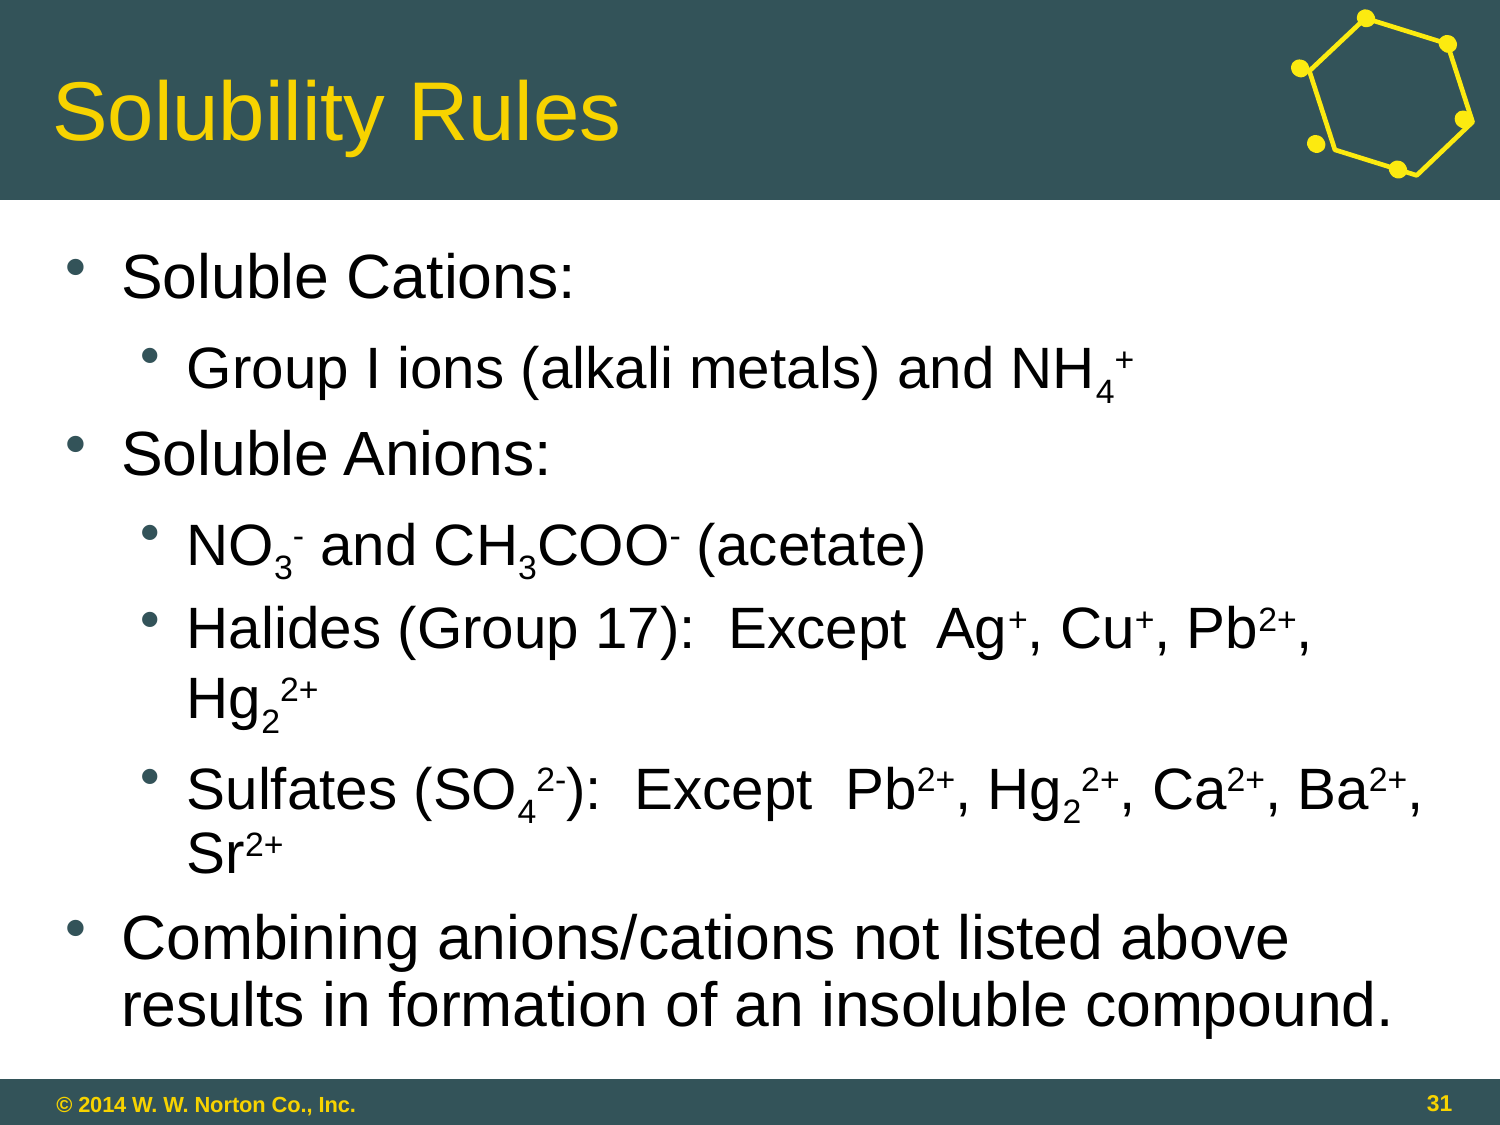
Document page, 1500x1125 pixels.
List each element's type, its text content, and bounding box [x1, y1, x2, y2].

title Solubility Rules [37, 19, 1118, 195]
slide_number <number> [1408, 1085, 1468, 1120]
list Soluble Cations: Group I ions (alkali metals) and NH4+ Soluble Anions: NO3- and CH3COO- (acetate) Halides (Group 17): Except Ag+, Cu+, Pb2+, Hg22+ Sulfates (SO42-): Except Pb2+, Hg22+, Ca2+, Ba2+, Sr2+ Combining anions/cations not listed above results in formation of an insoluble compound. [50, 237, 1463, 950]
